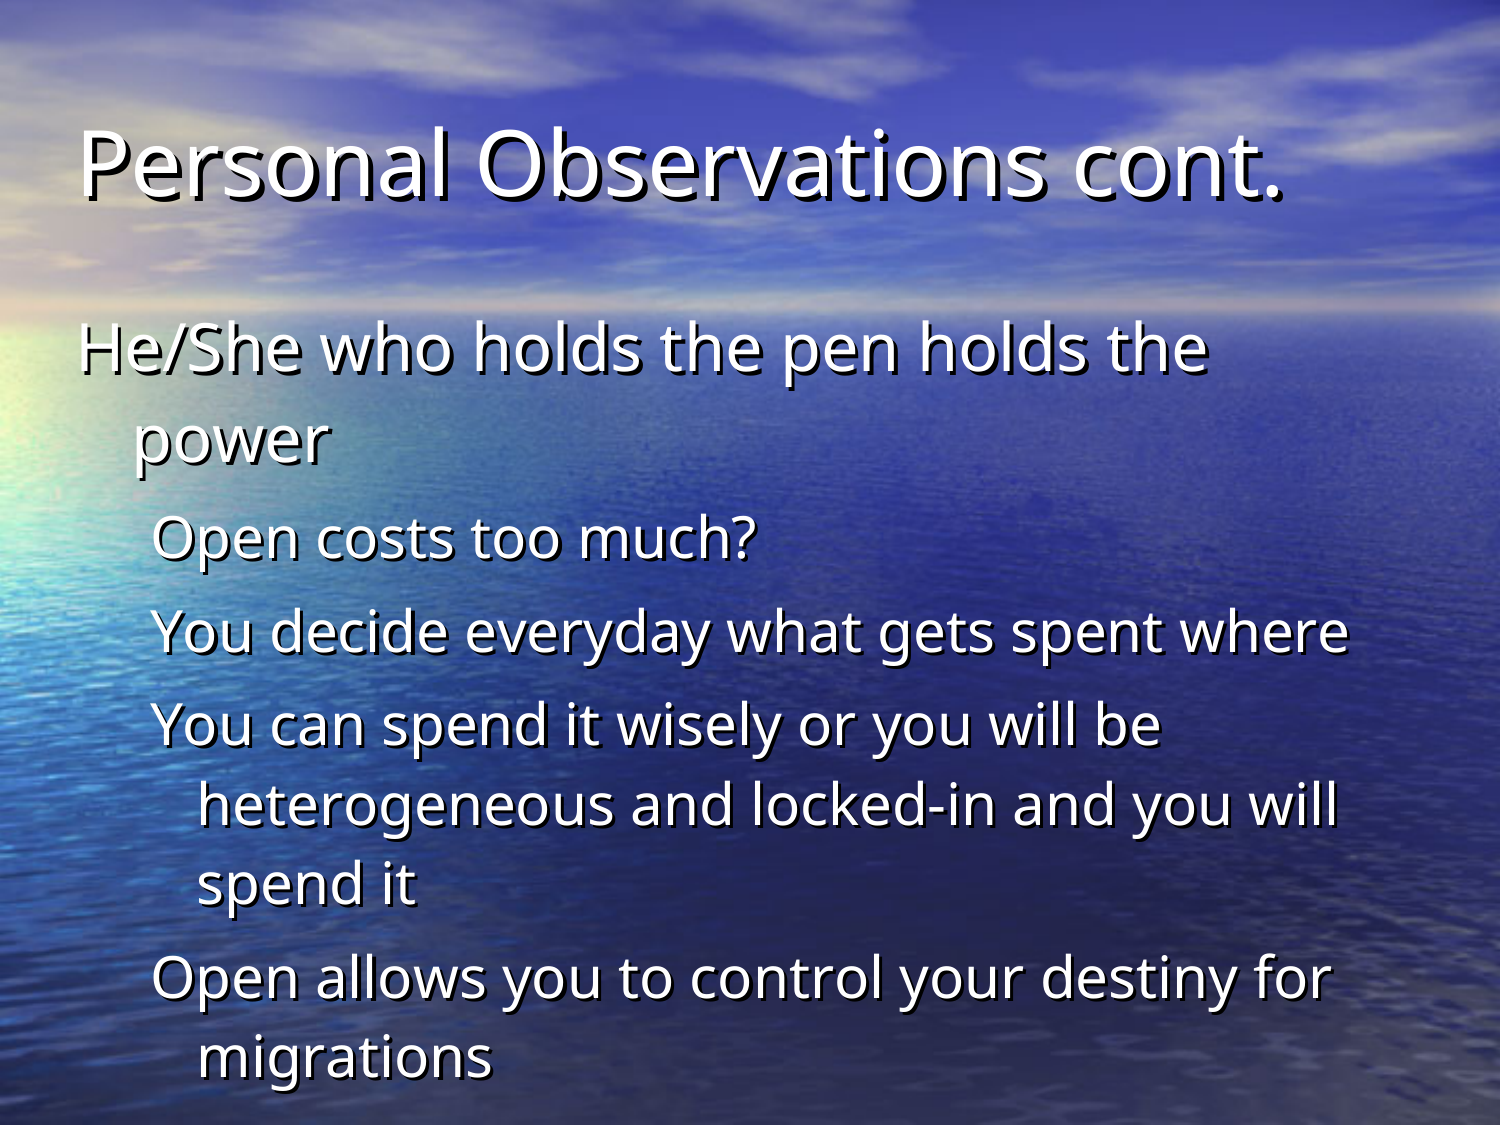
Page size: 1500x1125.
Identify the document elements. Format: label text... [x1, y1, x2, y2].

title Personal Observations cont. [75, 106, 1426, 217]
picture [0, 0, 1500, 1125]
list He/She who holds the pen holds the power Open costs too much? You decide everyday what gets spent where You can spend it wisely or you will be heterogeneous and locked-in and you will spend it Open allows you to control your destiny for migrations And Open is therefore a wonderful enabler to and for your personal sovereignty [75, 299, 1426, 1083]
